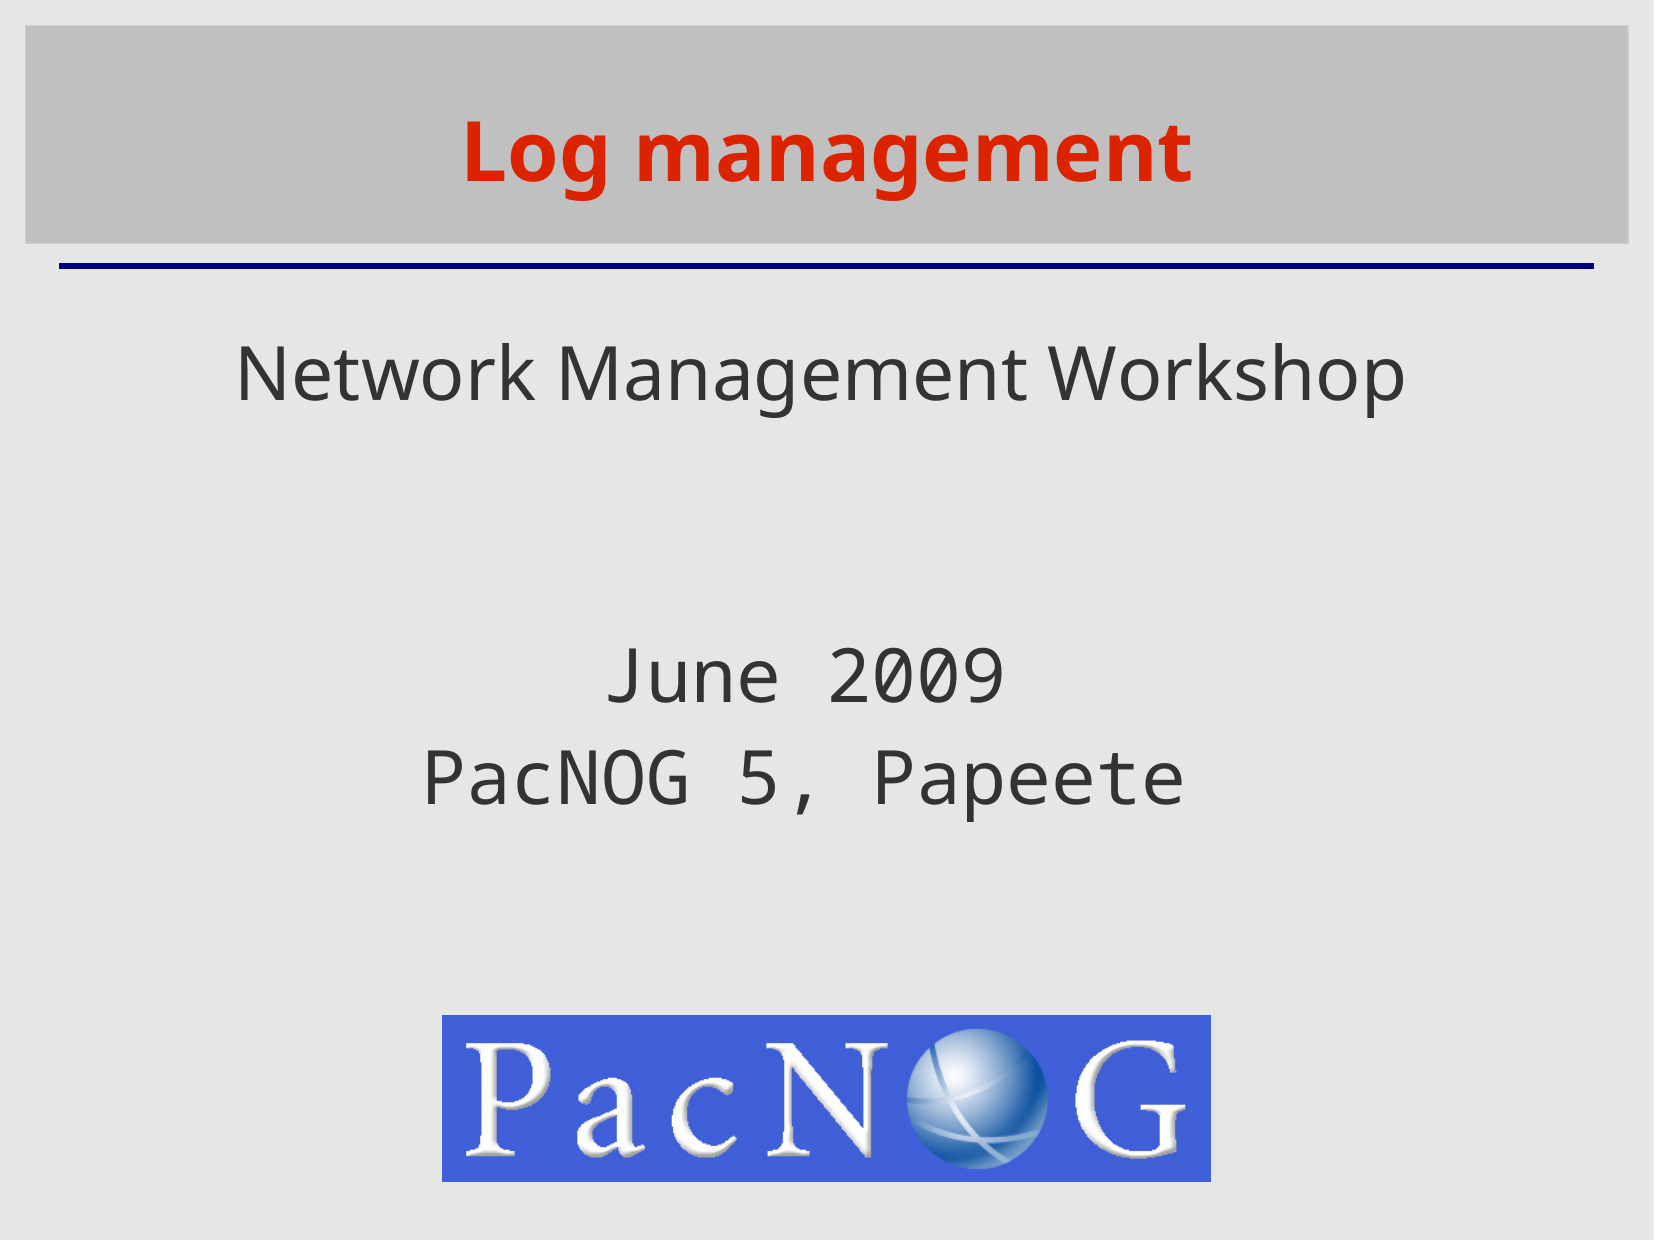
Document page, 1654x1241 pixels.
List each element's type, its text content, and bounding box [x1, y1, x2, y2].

title Log management [121, 46, 1534, 254]
subtitle Network Management Workshop June 2009 PacNOG 5, Papeete [84, 255, 1524, 1157]
picture [442, 1015, 1211, 1182]
